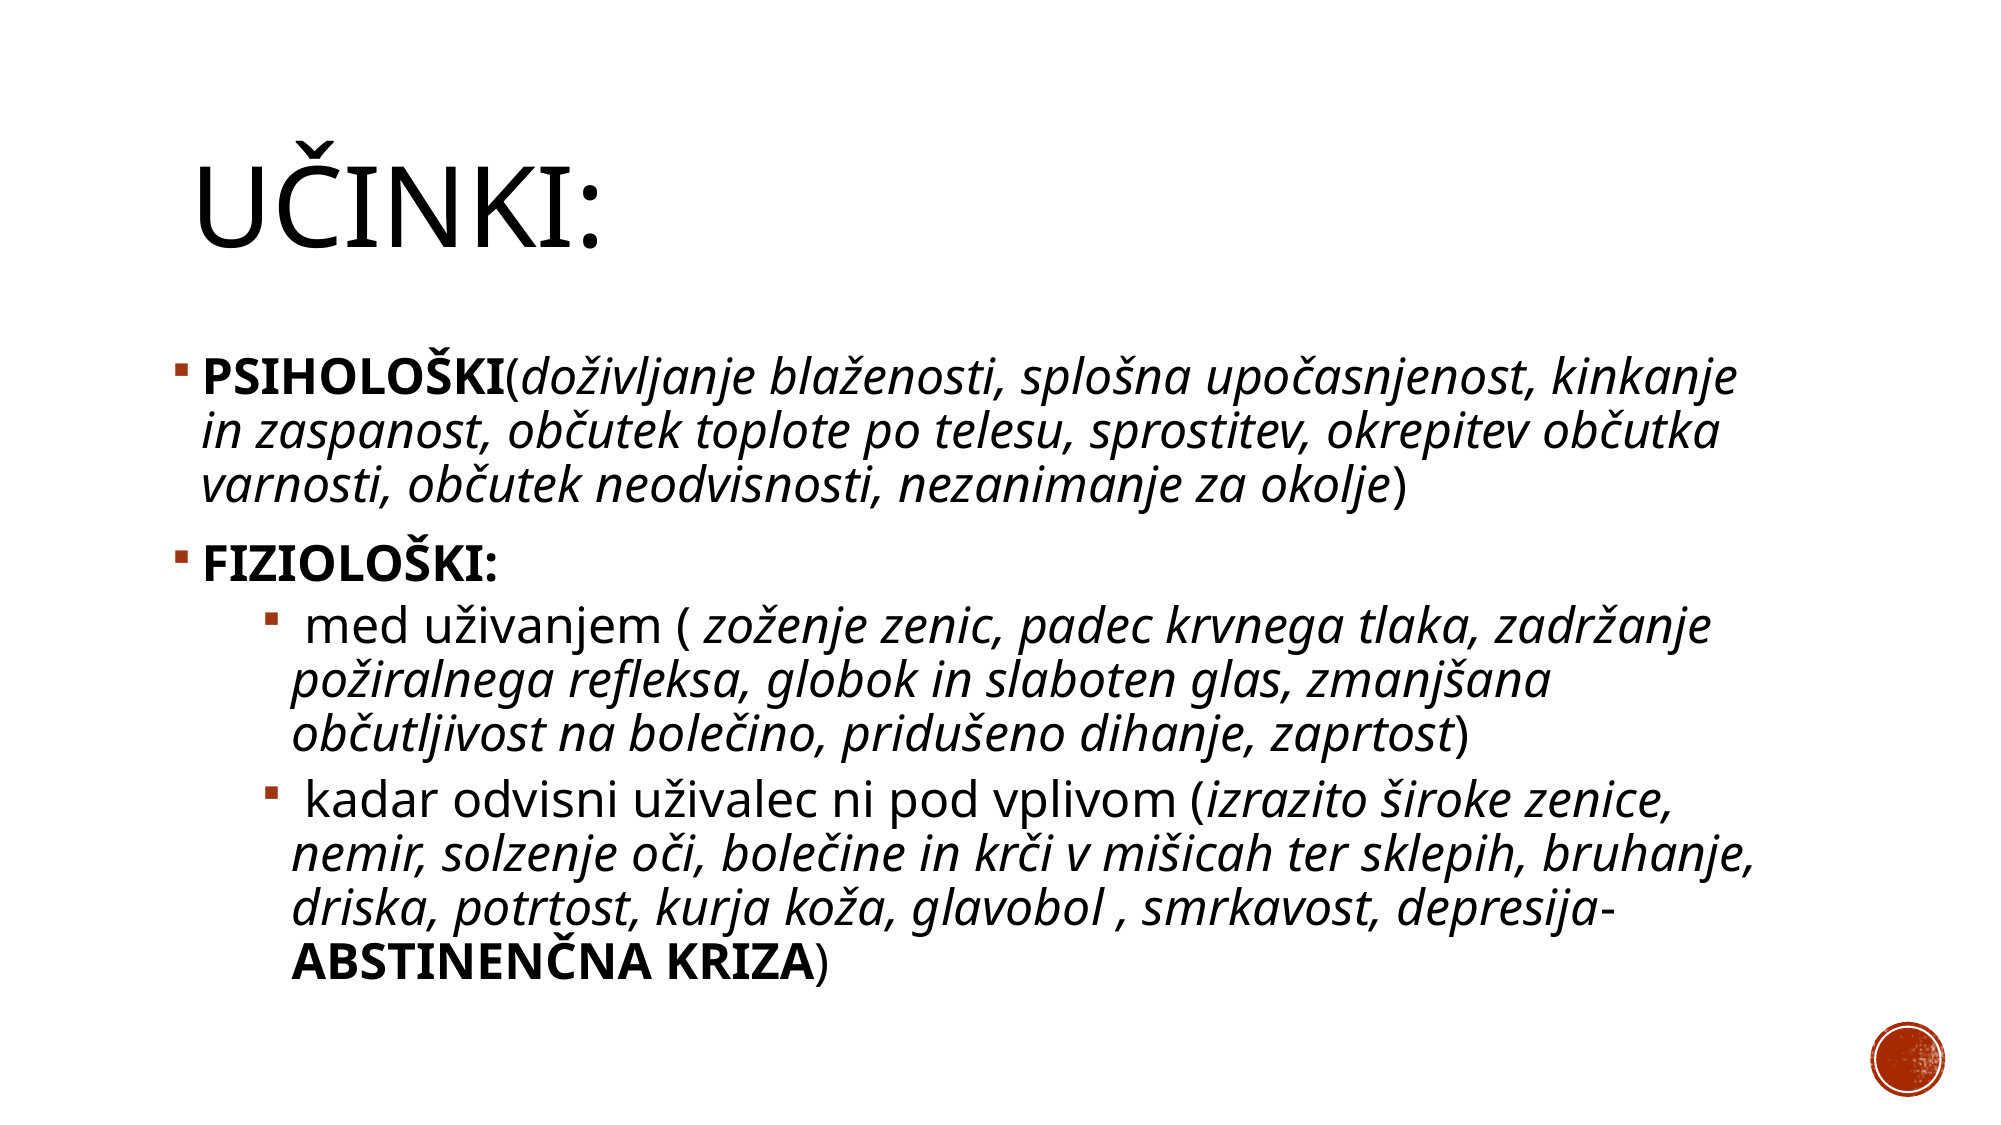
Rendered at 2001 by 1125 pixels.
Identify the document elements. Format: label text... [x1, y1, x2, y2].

picture [1870, 1021, 1946, 1097]
list PSIHOLOŠKI(doživljanje blaženosti, splošna upočasnjenost, kinkanje in zaspanost, občutek toplote po telesu, sprostitev, okrepitev občutka varnosti, občutek neodvisnosti, nezanimanje za okolje) FIZIOLOŠKI: med uživanjem ( zoženje zenic, padec krvnega tlaka, zadržanje požiralnega refleksa, globok in slaboten glas, zmanjšana občutljivost na bolečino, pridušeno dihanje, zaprtost) kadar odvisni uživalec ni pod vplivom (izrazito široke zenice, nemir, solzenje oči, bolečine in krči v mišicah ter sklepih, bruhanje, driska, potrtost, kurja koža, glavobol , smrkavost, depresija-ABSTINENČNA KRIZA) [156, 343, 1807, 1008]
title Učinki: [175, 79, 1826, 344]
